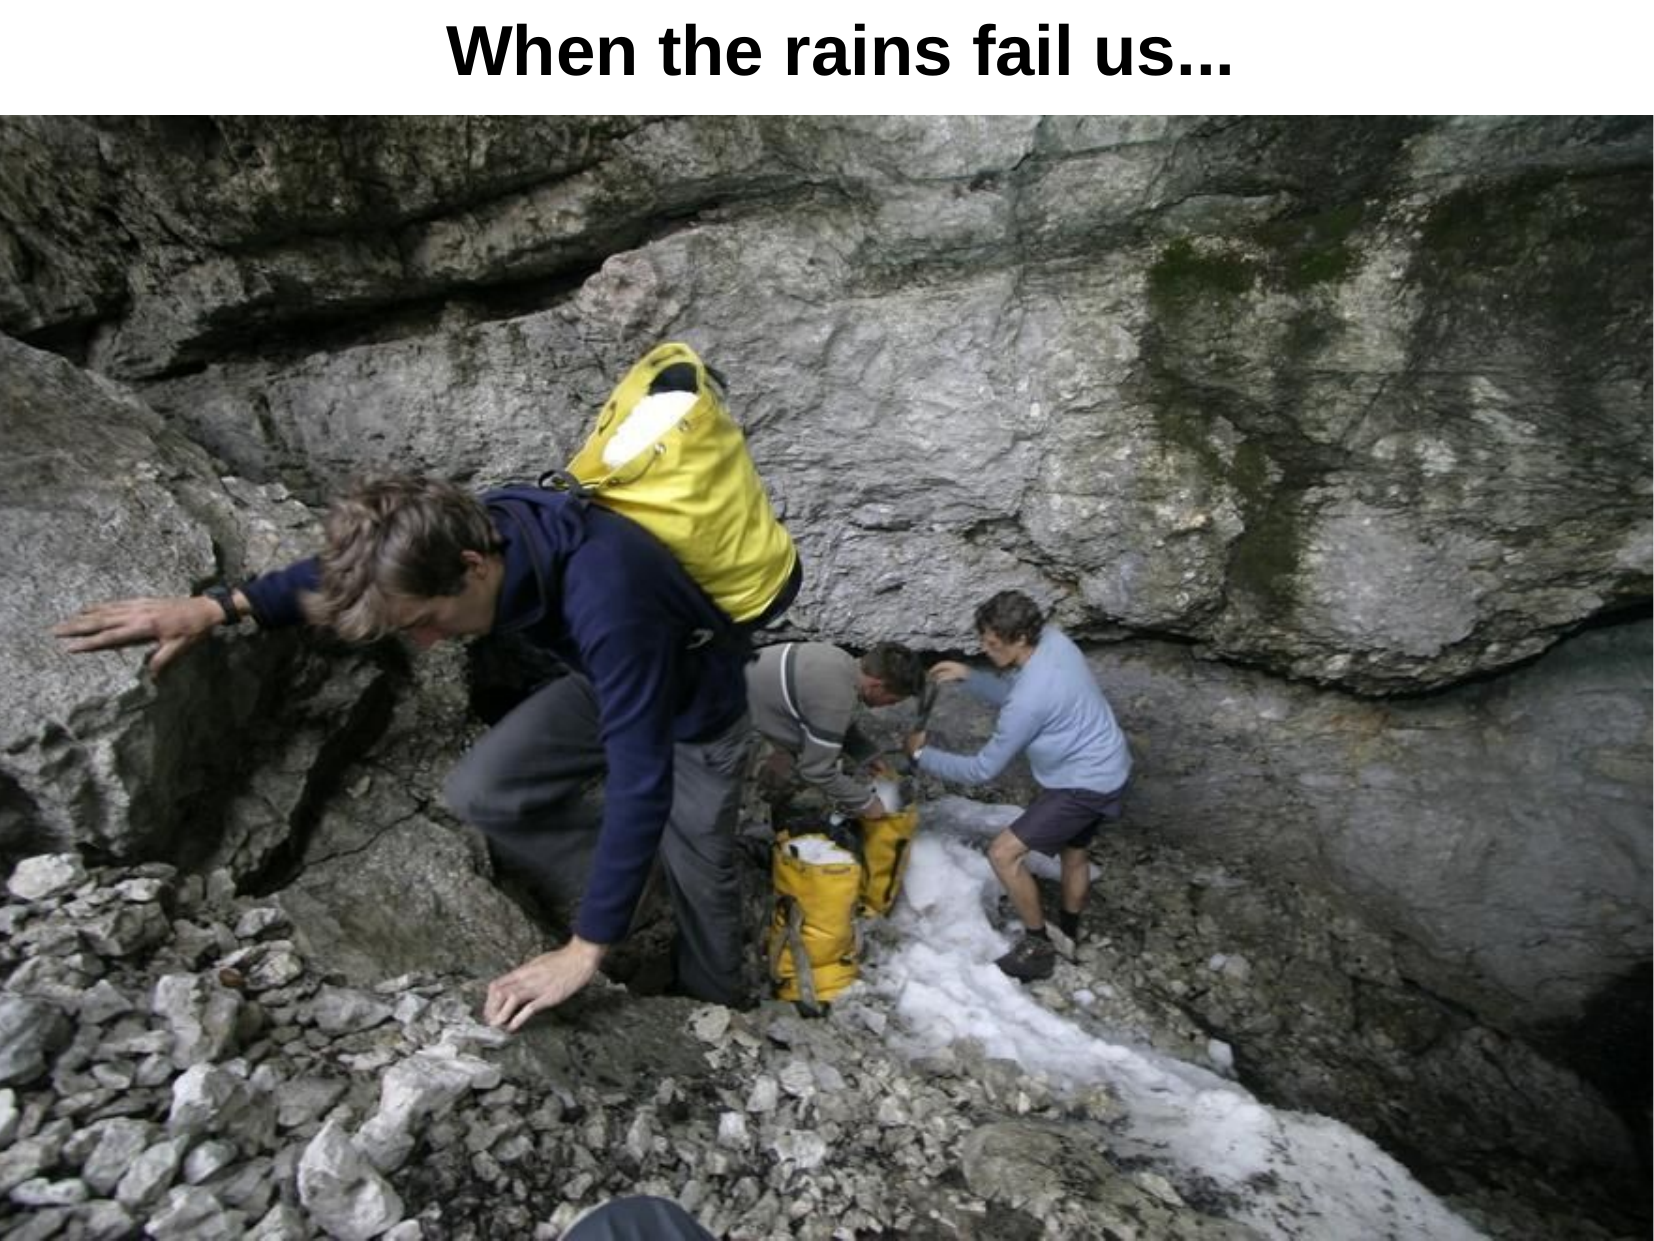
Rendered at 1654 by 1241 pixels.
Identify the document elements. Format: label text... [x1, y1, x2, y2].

picture [0, 115, 1654, 1241]
text_box When the rains fail us... [177, 0, 1506, 94]
